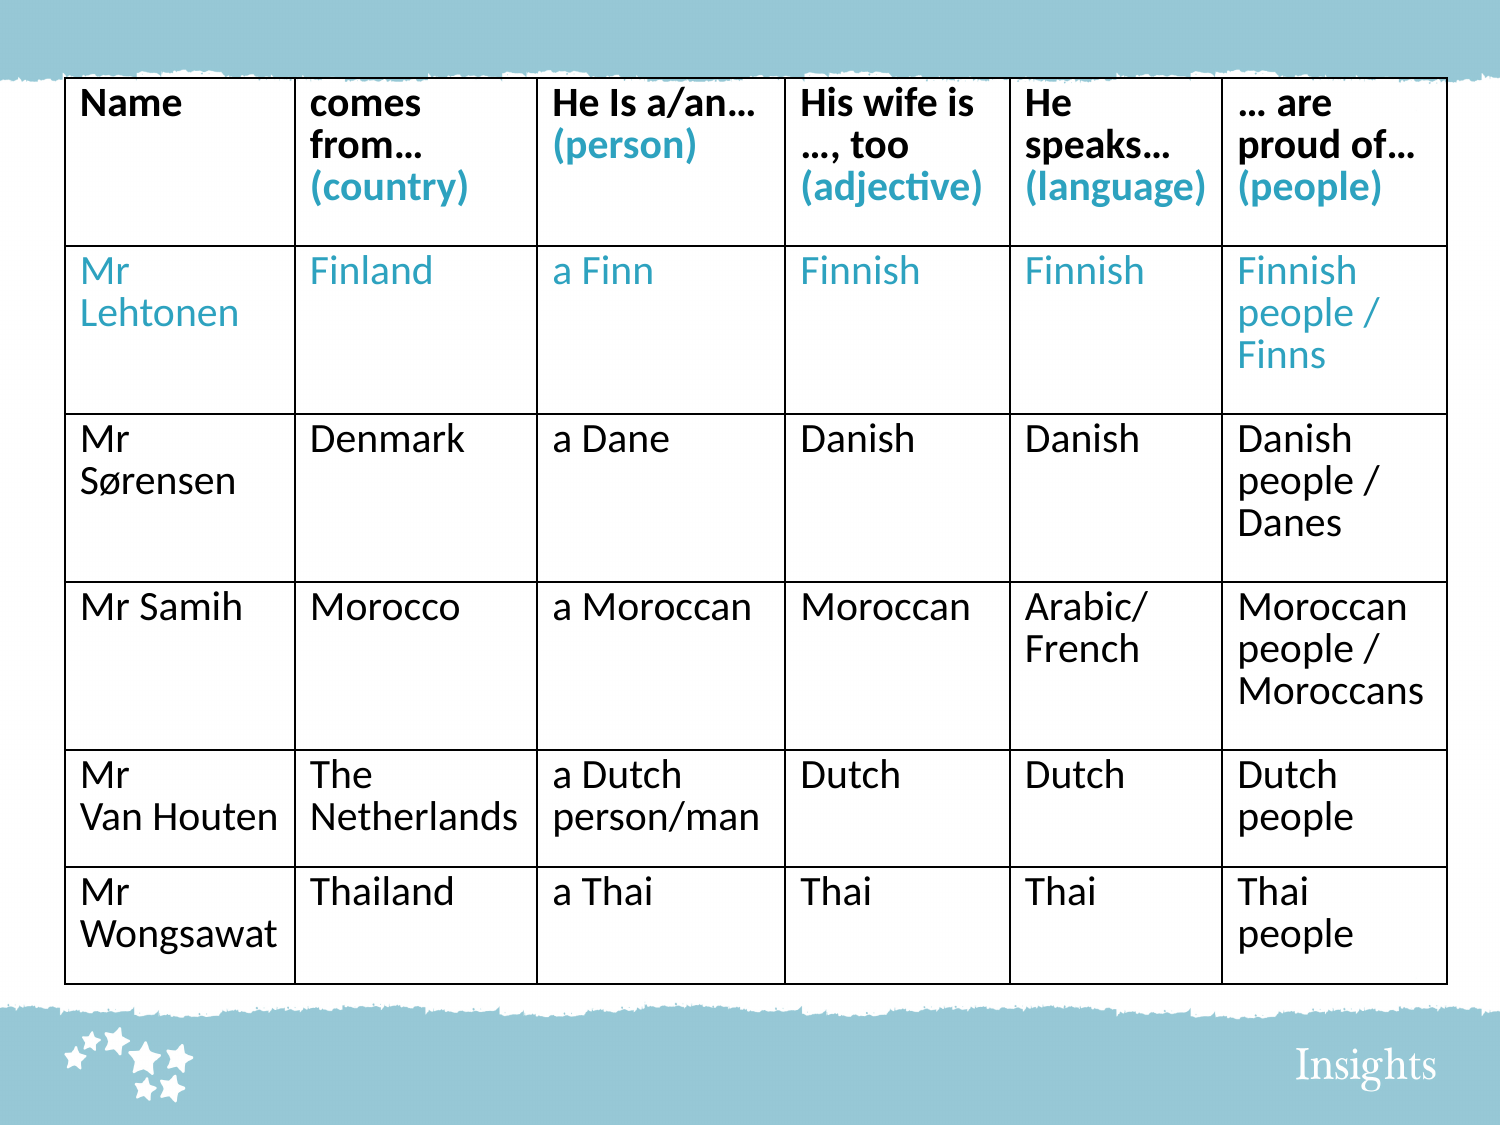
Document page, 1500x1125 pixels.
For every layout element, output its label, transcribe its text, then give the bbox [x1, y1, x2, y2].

table_cell Danish [786, 415, 1009, 581]
table_cell Mr Sørensen [66, 415, 294, 581]
table_cell Morocco [296, 583, 536, 749]
table_cell Finnish [786, 247, 1009, 413]
table_header His wife is …, too (adjective) [786, 79, 1009, 245]
table_header comes from… (country) [296, 79, 536, 245]
table_cell Thailand [296, 868, 536, 983]
table_cell Mr Wongsawat [66, 868, 294, 983]
table_cell a Moroccan [538, 583, 784, 749]
table_cell a Dutch person/man [538, 751, 784, 866]
table_cell a Thai [538, 868, 784, 983]
picture [0, 0, 1500, 1125]
table_cell Finland [296, 247, 536, 413]
table_header He Is a/an… (person) [538, 79, 784, 245]
table_cell Thai people [1223, 868, 1446, 983]
table_cell Dutch [786, 751, 1009, 866]
table_cell Finnish [1011, 247, 1221, 413]
table_cell The Netherlands [296, 751, 536, 866]
table_cell Denmark [296, 415, 536, 581]
table_cell Arabic/ French [1011, 583, 1221, 749]
table_header He speaks… (language) [1011, 79, 1221, 245]
table_cell a Dane [538, 415, 784, 581]
table_cell Moroccan people / Moroccans [1223, 583, 1446, 749]
table_cell Thai [786, 868, 1009, 983]
table_header Name [66, 79, 294, 245]
table_cell Finnish people / Finns [1223, 247, 1446, 413]
table_cell Mr Samih [66, 583, 294, 749]
table_cell Danish people / Danes [1223, 415, 1446, 581]
table_header … are proud of… (people) [1223, 79, 1446, 245]
table_cell Mr Lehtonen [66, 247, 294, 413]
table_cell a Finn [538, 247, 784, 413]
table_cell Mr Van Houten [66, 751, 294, 866]
table_cell Moroccan [786, 583, 1009, 749]
table_cell Thai [1011, 868, 1221, 983]
table_cell Danish [1011, 415, 1221, 581]
table_cell Dutch people [1223, 751, 1446, 866]
table_cell Dutch [1011, 751, 1221, 866]
